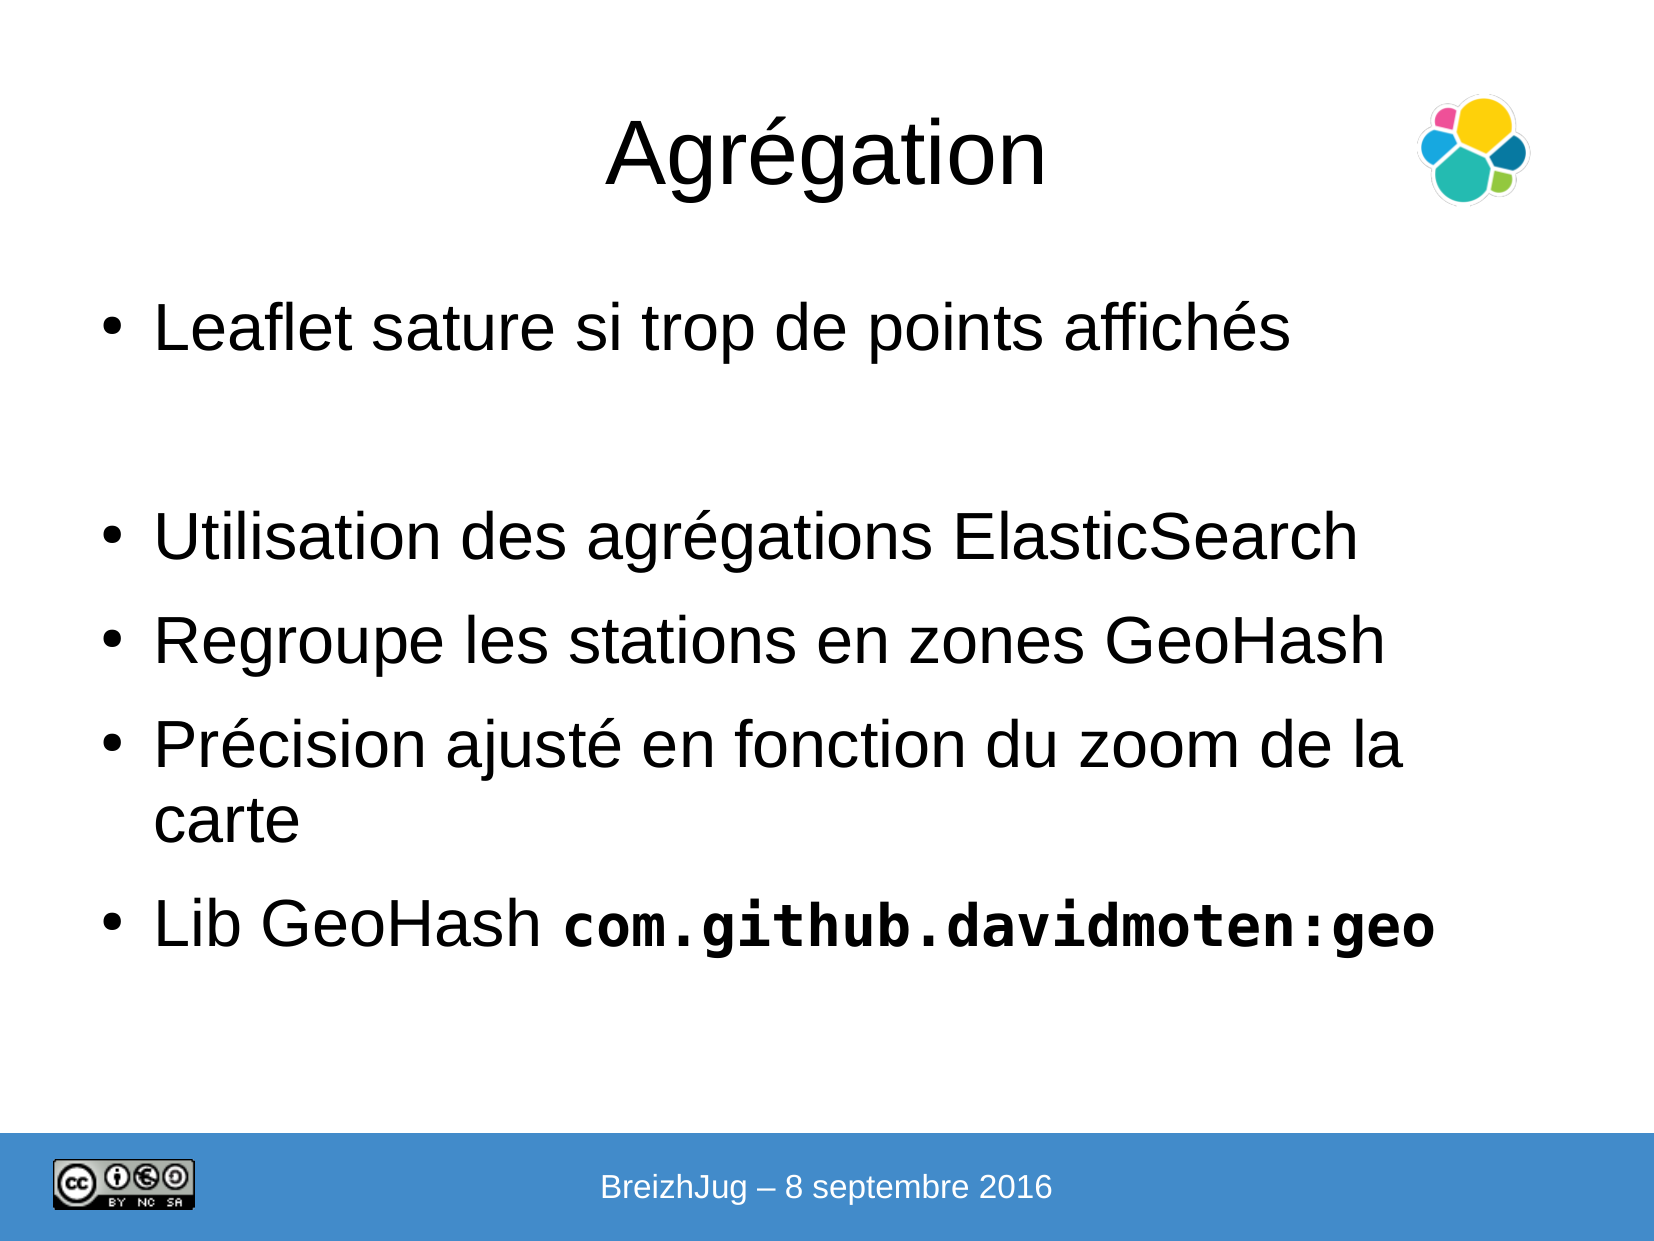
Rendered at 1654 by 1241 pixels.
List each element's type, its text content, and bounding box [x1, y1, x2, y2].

picture [53, 1159, 195, 1210]
picture [1417, 94, 1536, 207]
title Agrégation [82, 49, 1571, 257]
list Leaflet sature si trop de points affichés Utilisation des agrégations ElasticSearch Regroupe les stations en zones GeoHash Précision ajusté en fonction du zoom de la carte Lib GeoHash com.github.davidmoten:geo [82, 290, 1571, 1010]
